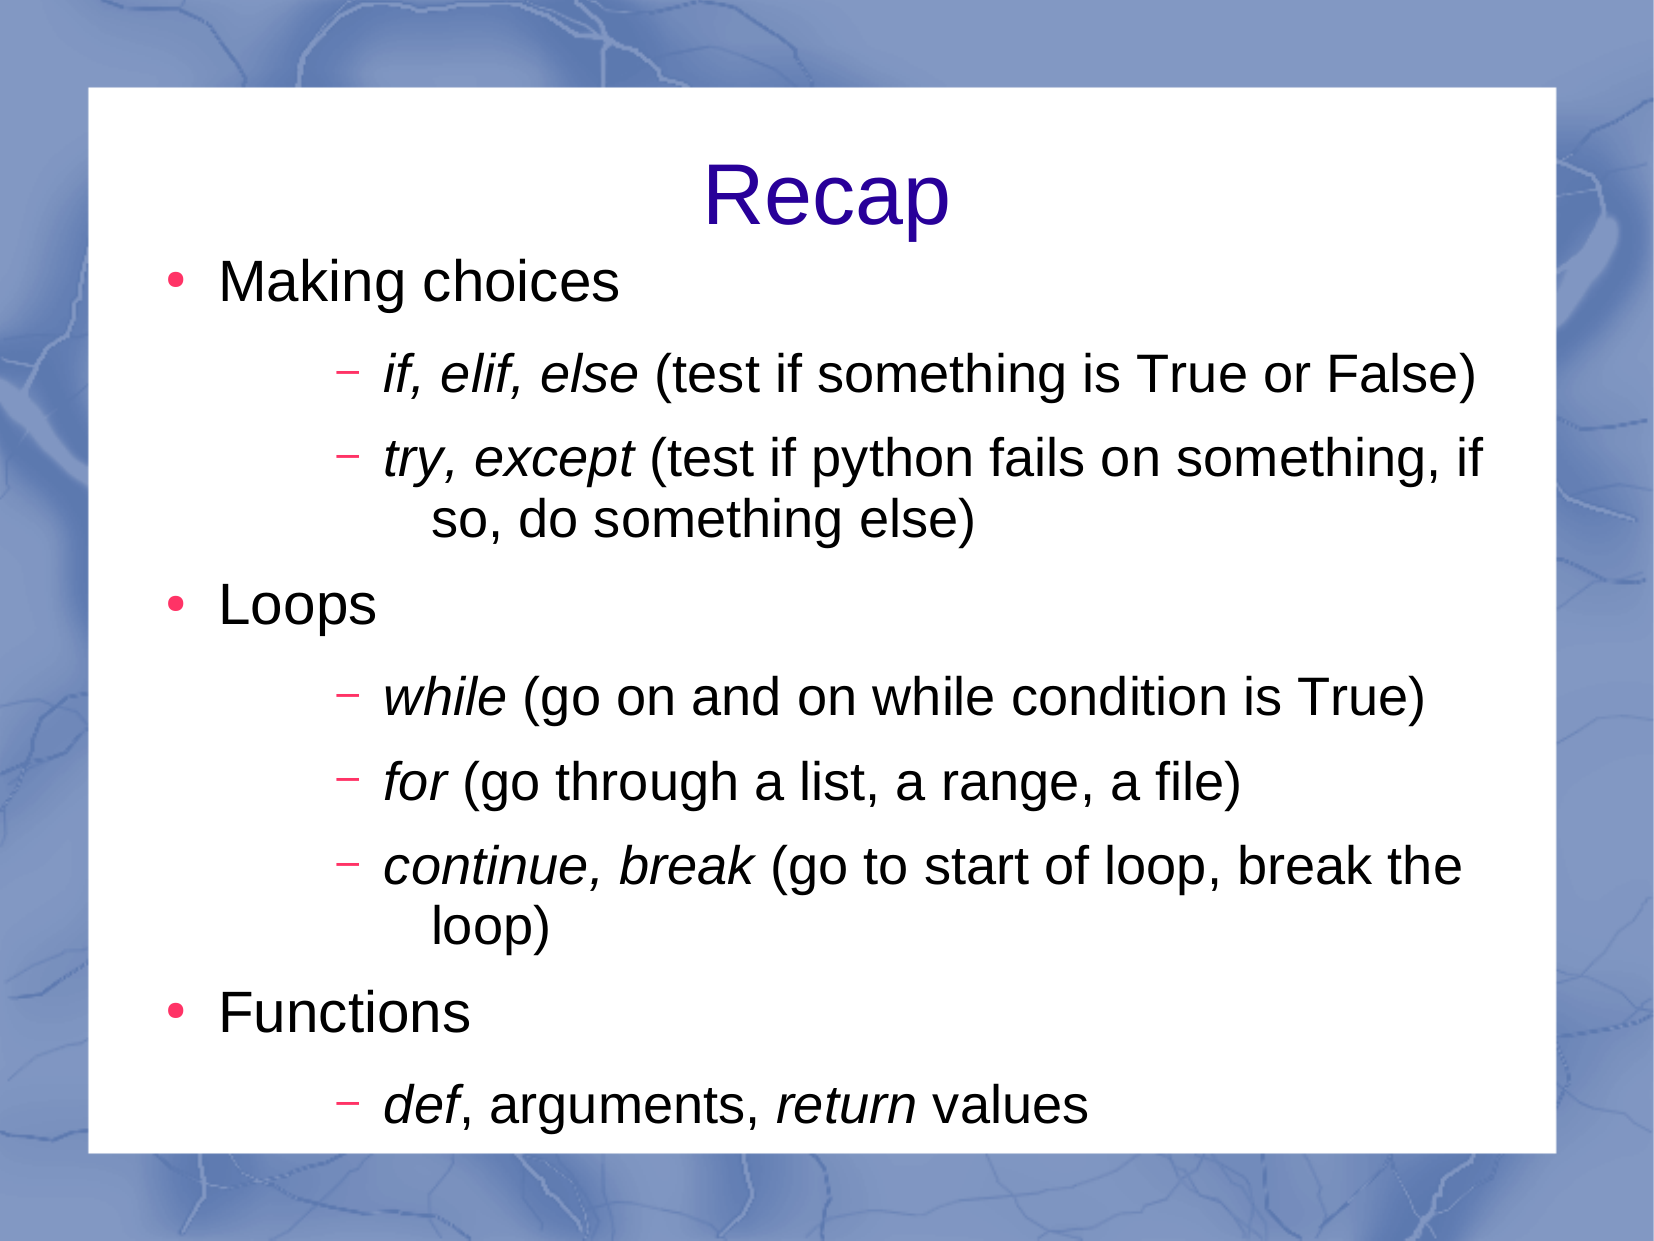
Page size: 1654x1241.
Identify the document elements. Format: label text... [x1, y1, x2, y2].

title Recap [118, 90, 1536, 298]
list Making choices if, elif, else (test if something is True or False) try, except (test if python fails on something, if so, do something else) Loops while (go on and on while condition is True) for (go through a list, a range, a file) continue, break (go to start of loop, break the loop) Functions def, arguments, return values [147, 248, 1506, 1135]
picture [0, 0, 1654, 1241]
